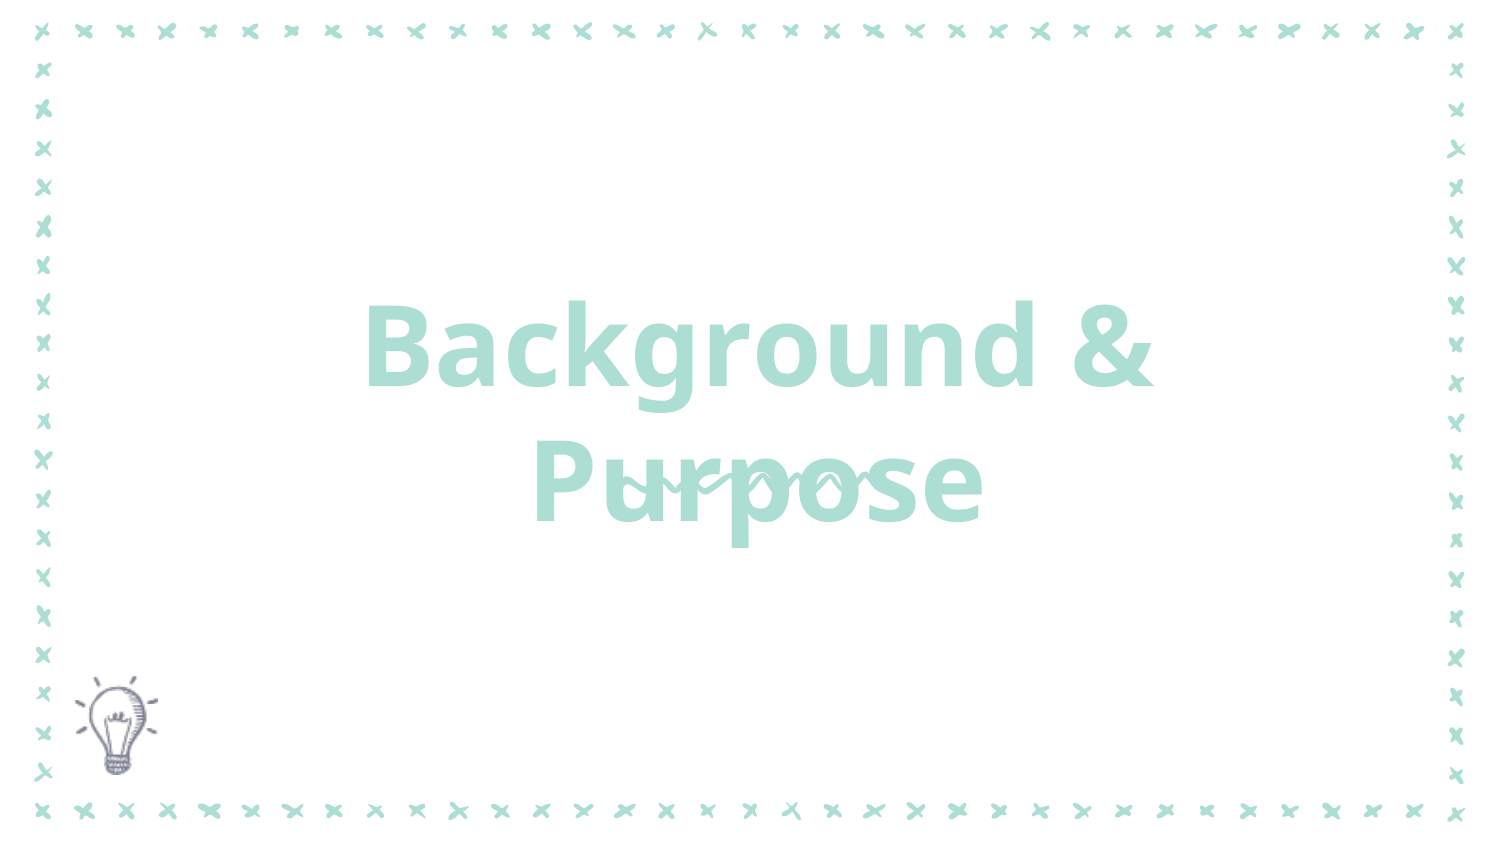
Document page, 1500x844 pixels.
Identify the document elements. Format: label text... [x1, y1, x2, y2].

title Background & Purpose [134, 259, 1381, 450]
picture [75, 676, 158, 775]
